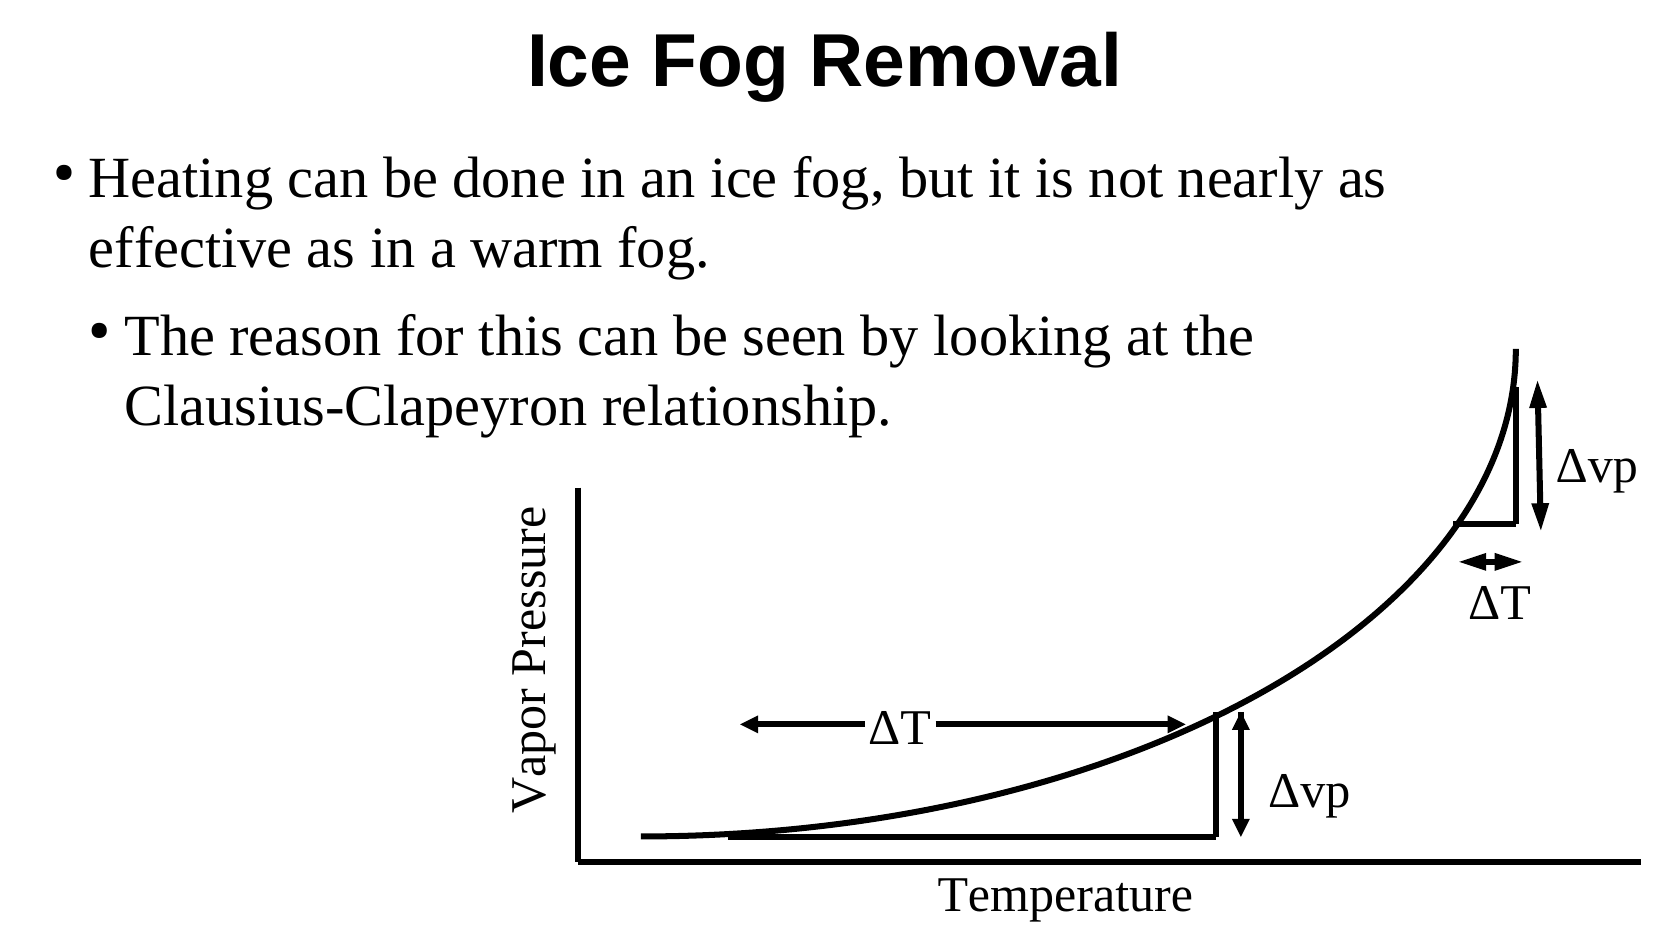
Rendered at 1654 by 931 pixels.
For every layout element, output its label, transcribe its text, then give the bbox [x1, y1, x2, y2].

text_box ΔT [1453, 561, 1579, 638]
text_box ΔT [853, 686, 979, 763]
text_box Heating can be done in an ice fog, but it is not nearly as effective as in a warm fog. The reason for this can be seen by looking at the Clausius-Clapeyron relationship. [10, 132, 1431, 445]
text_box Temperature [922, 853, 1486, 929]
text_box Δvp [1542, 424, 1654, 500]
text_box Vapor Pressure [487, 419, 563, 829]
text_box Δvp [1253, 749, 1429, 825]
title Ice Fog Removal [0, 5, 1654, 107]
